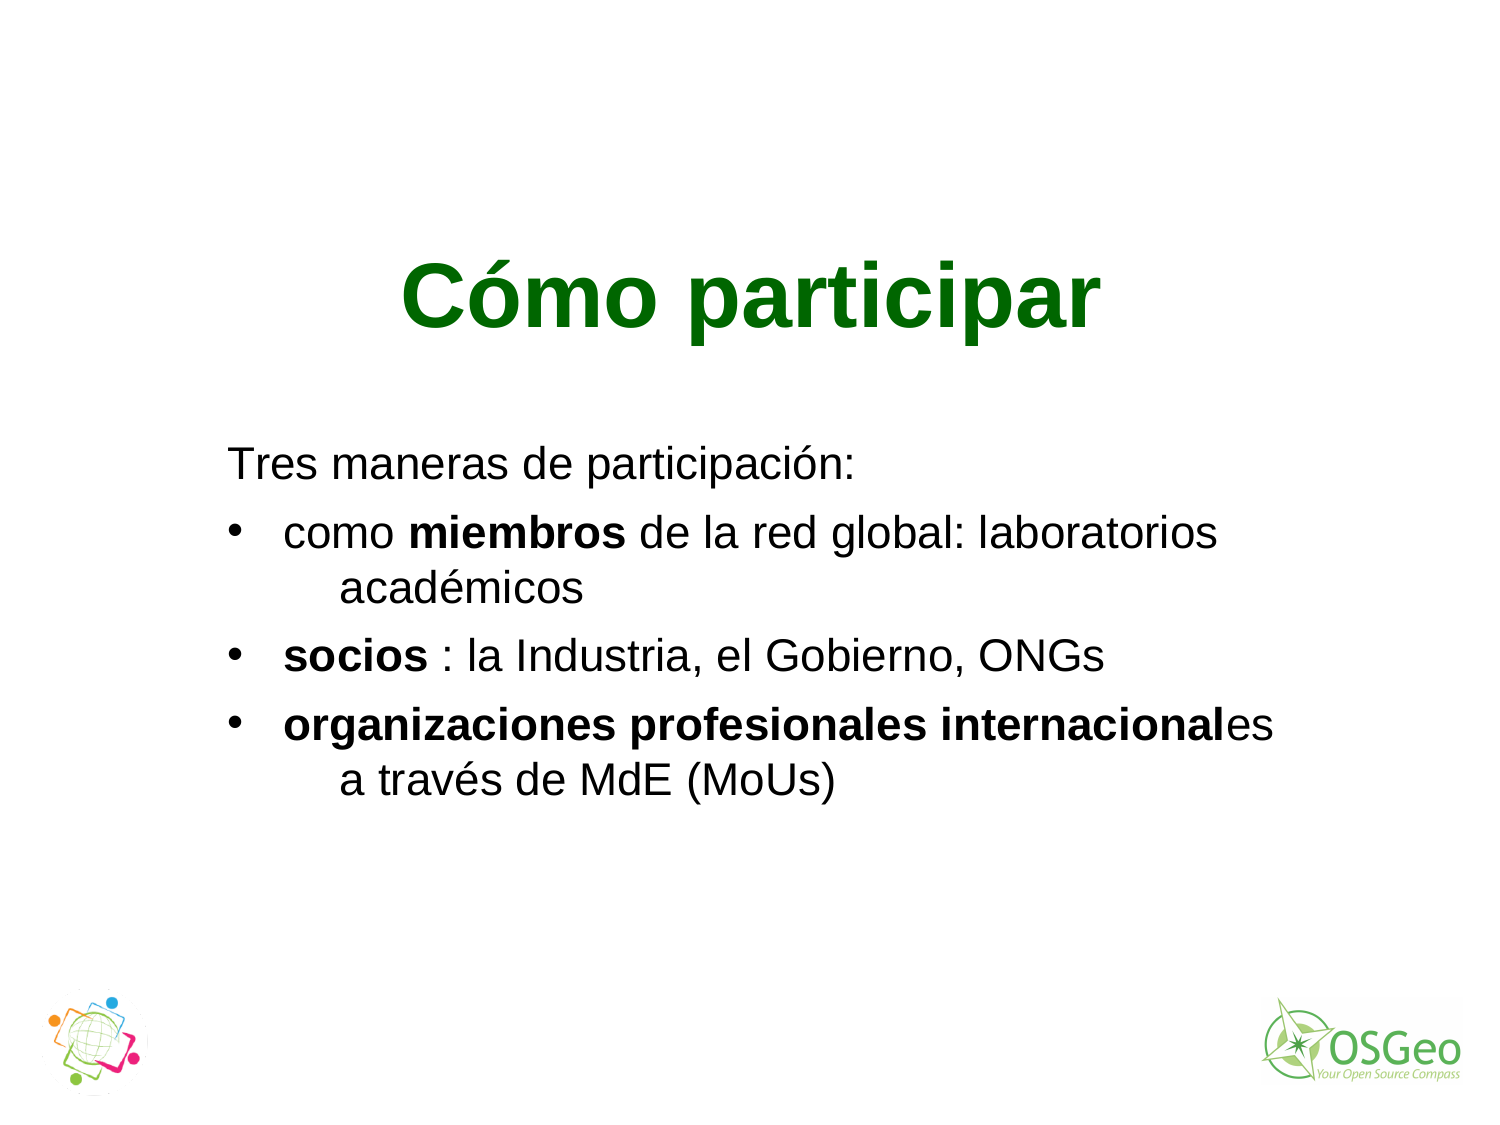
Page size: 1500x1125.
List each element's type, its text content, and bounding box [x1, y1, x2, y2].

title Cómo participar [76, 208, 1427, 374]
picture [1261, 997, 1463, 1085]
picture [40, 987, 148, 1096]
list Tres maneras de participación: como miembros de la red global: laboratorios académicos socios : la Industria, el Gobierno, ONGs organizaciones profesionales internacionales a través de MdE (MoUs) [212, 426, 1317, 813]
